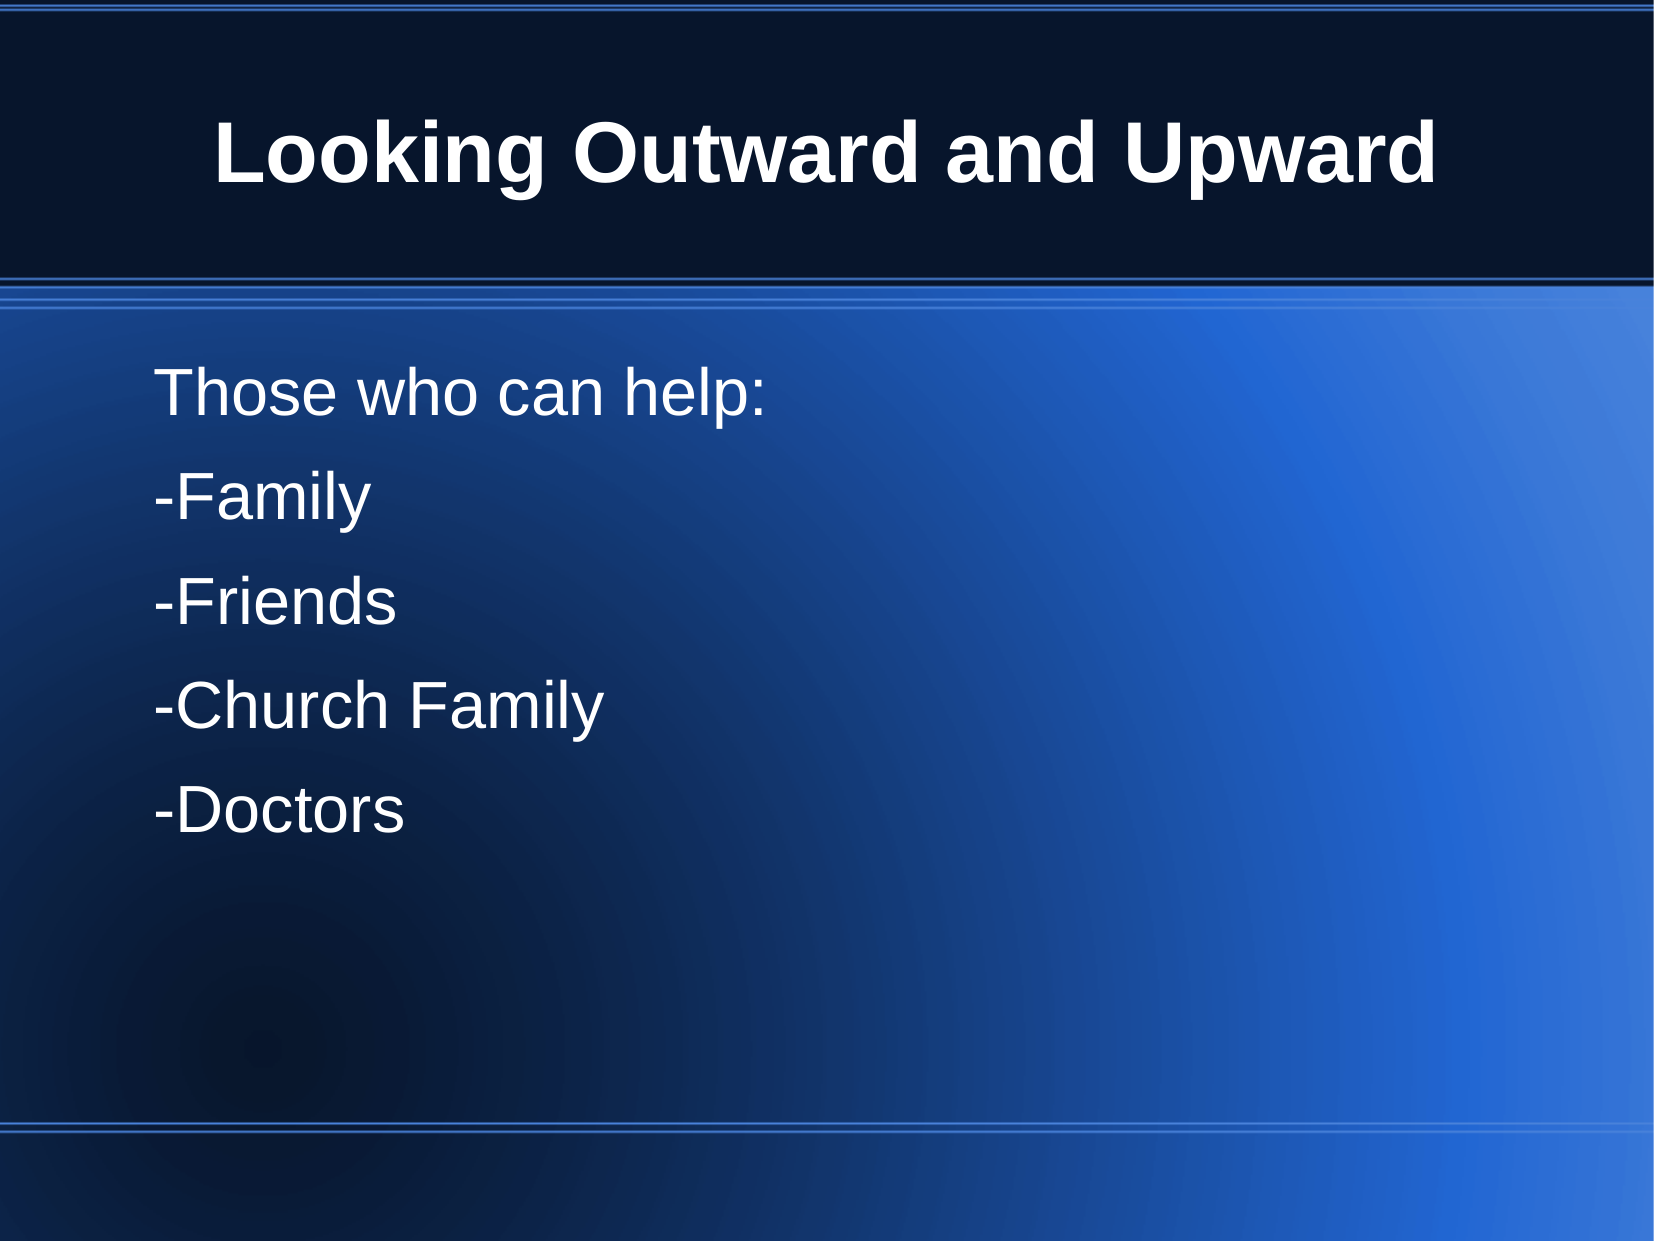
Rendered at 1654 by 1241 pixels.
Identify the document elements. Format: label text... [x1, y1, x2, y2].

list Those who can help: -Family -Friends -Church Family -Doctors [82, 355, 1571, 1058]
picture [0, 0, 1654, 1241]
title Looking Outward and Upward [82, 49, 1571, 257]
